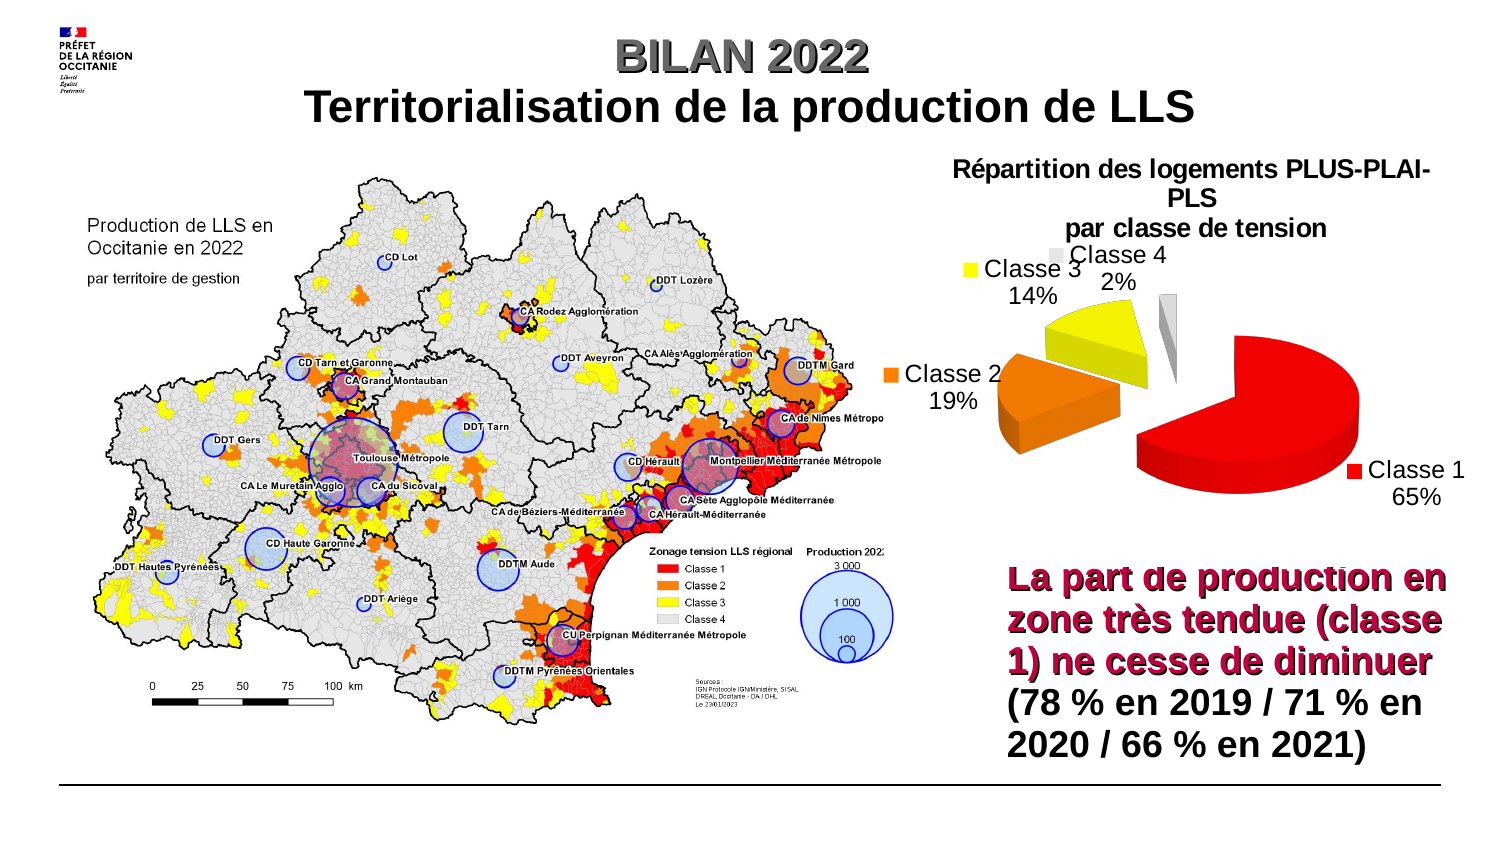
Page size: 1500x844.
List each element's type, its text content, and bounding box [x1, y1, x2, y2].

text_box La part de production en zone très tendue (classe 1) ne cesse de diminuer (78 % en 2019 / 71 % en 2020 / 66 % en 2021) [992, 567, 1465, 774]
title Territorialisation de la production de LLS [59, 48, 1441, 141]
chart [878, 129, 1500, 567]
picture [23, 141, 931, 784]
list BILAN 2022 [543, 29, 1441, 89]
